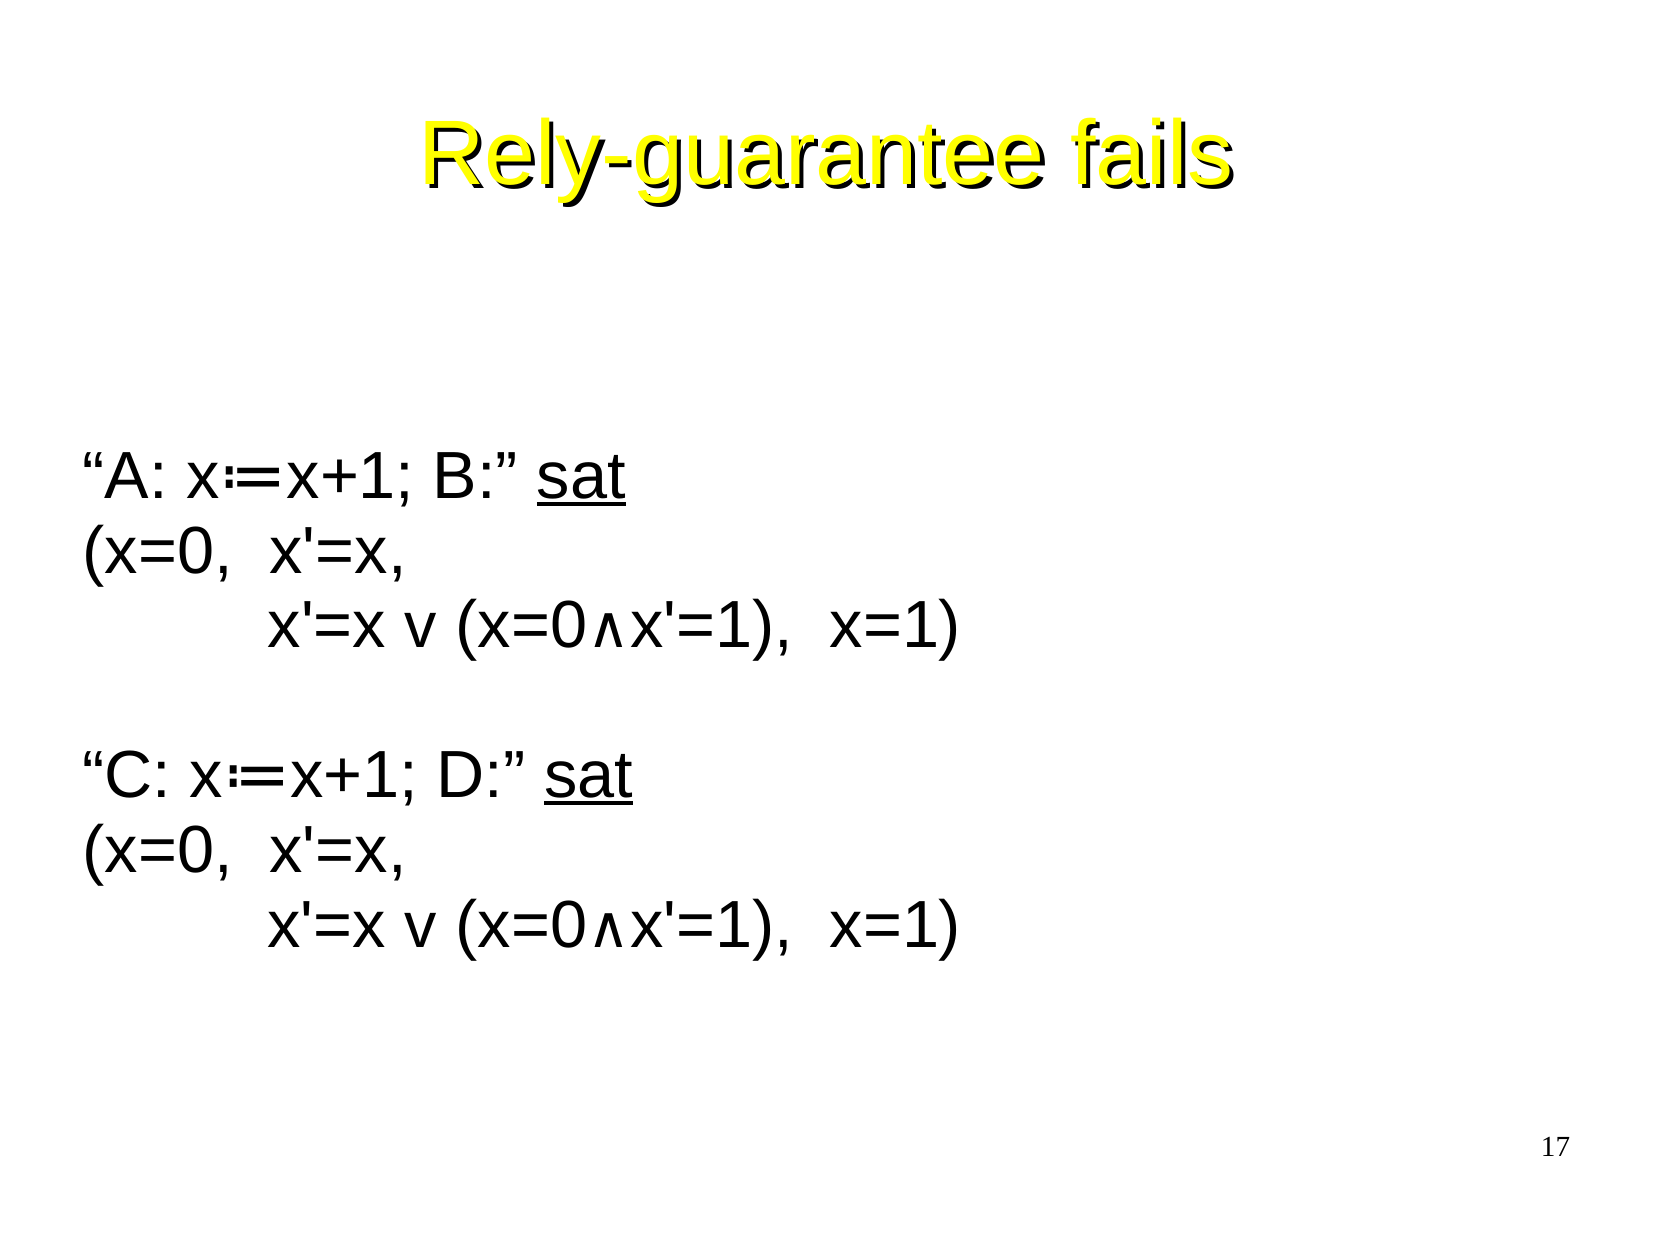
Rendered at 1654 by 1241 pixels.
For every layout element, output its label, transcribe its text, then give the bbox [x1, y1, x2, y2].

subtitle “A: x≔x+1; B:” sat (x=0, x'=x, x'=x v (x=0∧x'=1), x=1) “C: x≔x+1; D:” sat (x=0, x'=x, x'=x v (x=0∧x'=1), x=1) [82, 290, 1571, 1109]
title Rely-guarantee fails [82, 49, 1571, 257]
